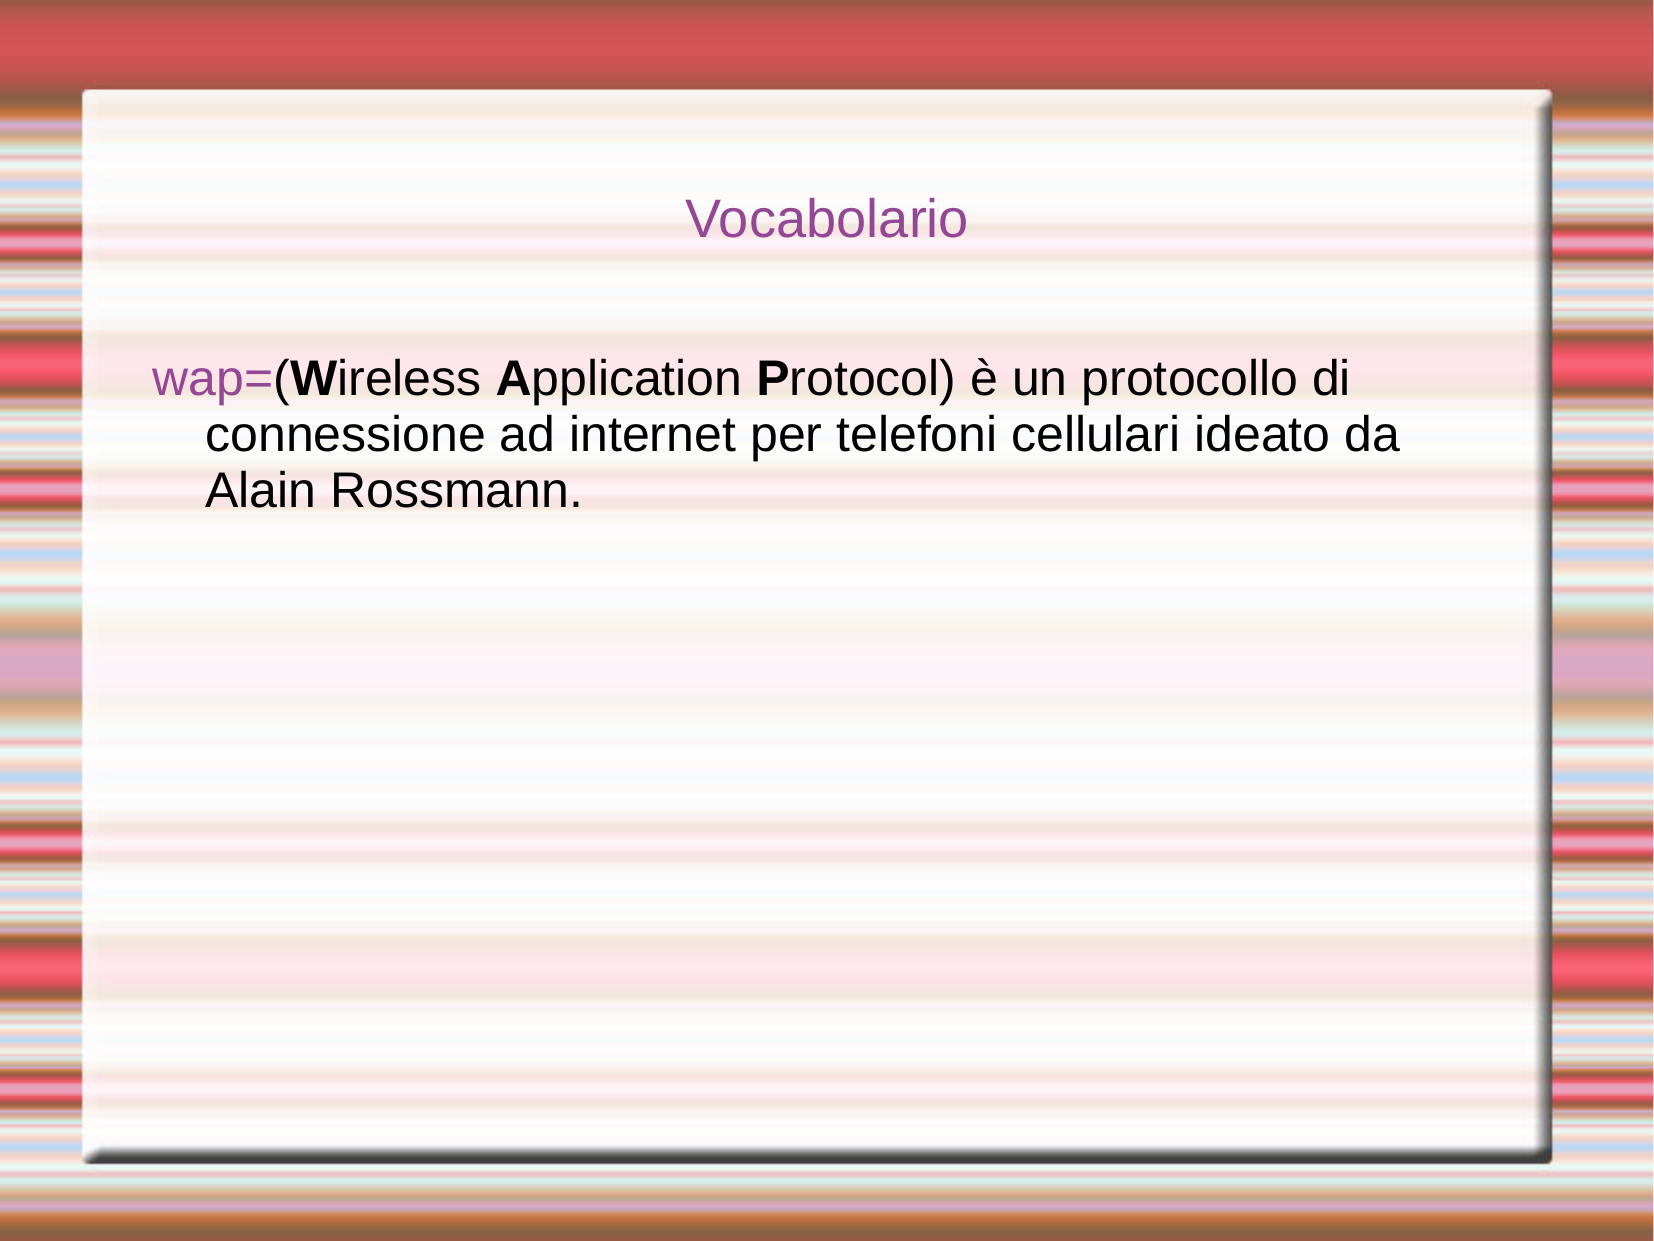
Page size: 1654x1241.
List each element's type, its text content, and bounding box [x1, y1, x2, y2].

title Vocabolario [121, 122, 1534, 315]
list wap=(Wireless Application Protocol) è un protocollo di connessione ad internet per telefoni cellulari ideato da Alain Rossmann. [134, 350, 1506, 1118]
picture [0, 0, 1654, 1241]
